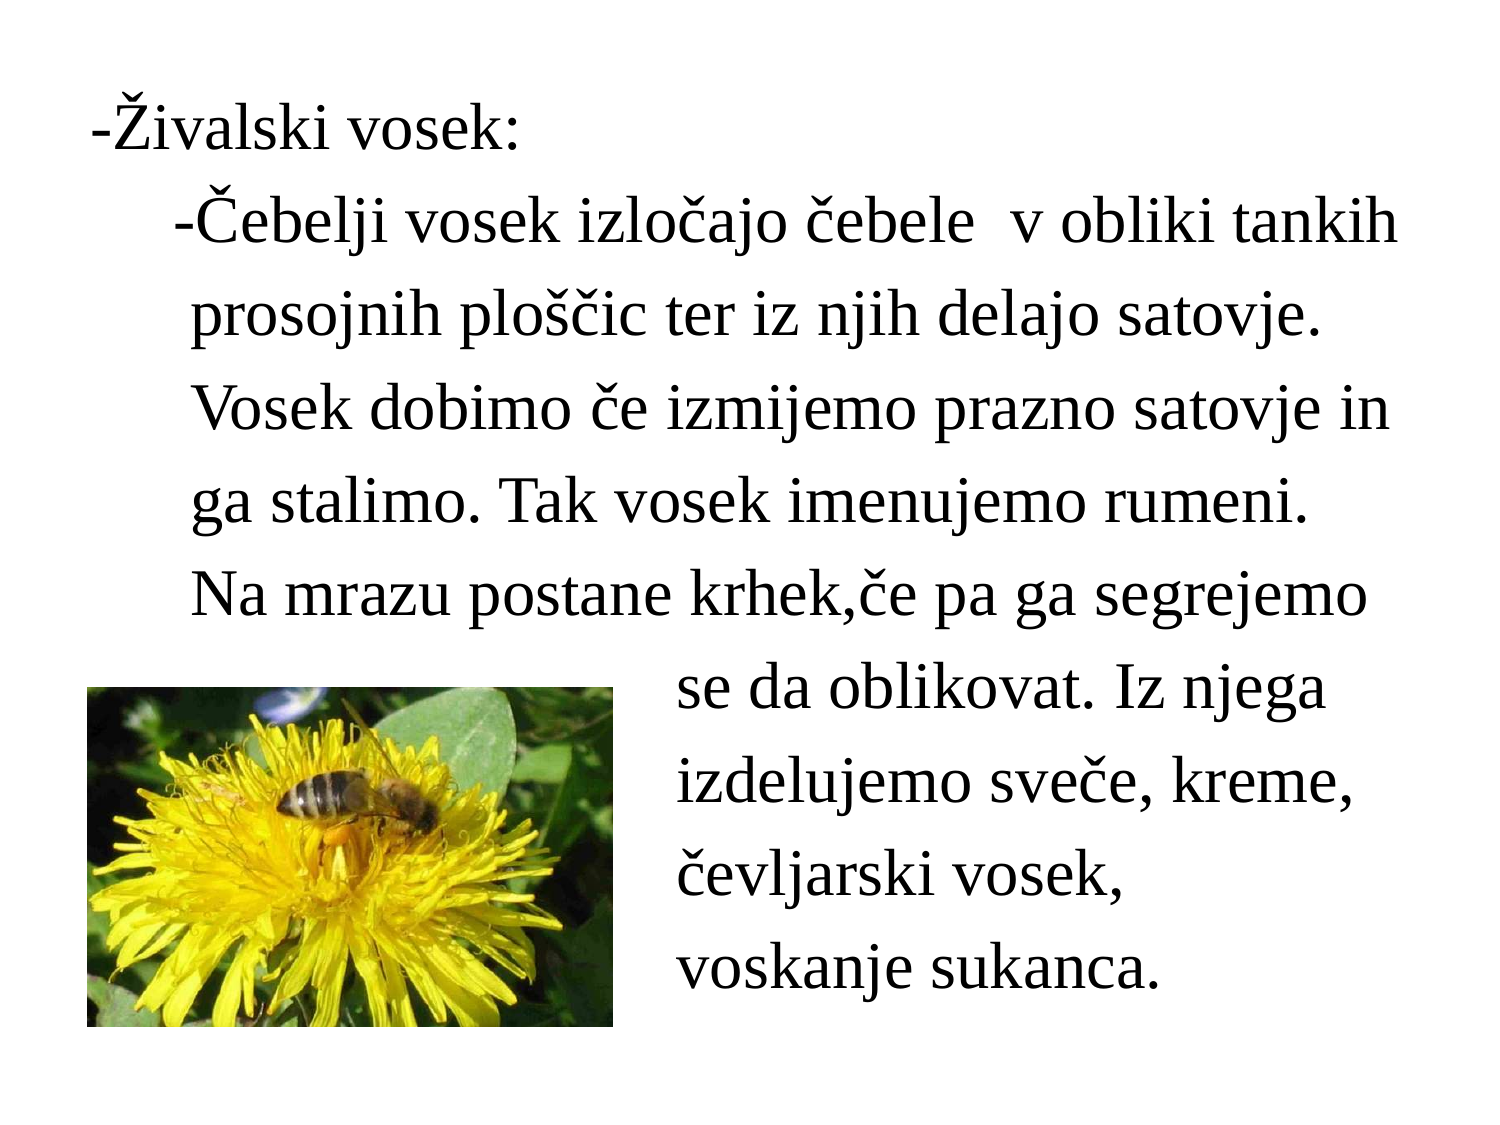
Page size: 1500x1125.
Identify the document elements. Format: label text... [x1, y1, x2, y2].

subtitle -Živalski vosek: -Čebelji vosek izločajo čebele v obliki tankih prosojnih ploščic ter iz njih delajo satovje. Vosek dobimo če izmijemo prazno satovje in ga stalimo. Tak vosek imenujemo rumeni. Na mrazu postane krhek,če pa ga segrejemo se da oblikovat. Iz njega izdelujemo sveče, kreme, čevljarski vosek, voskanje sukanca. [75, 75, 1425, 1050]
picture [87, 687, 613, 1028]
